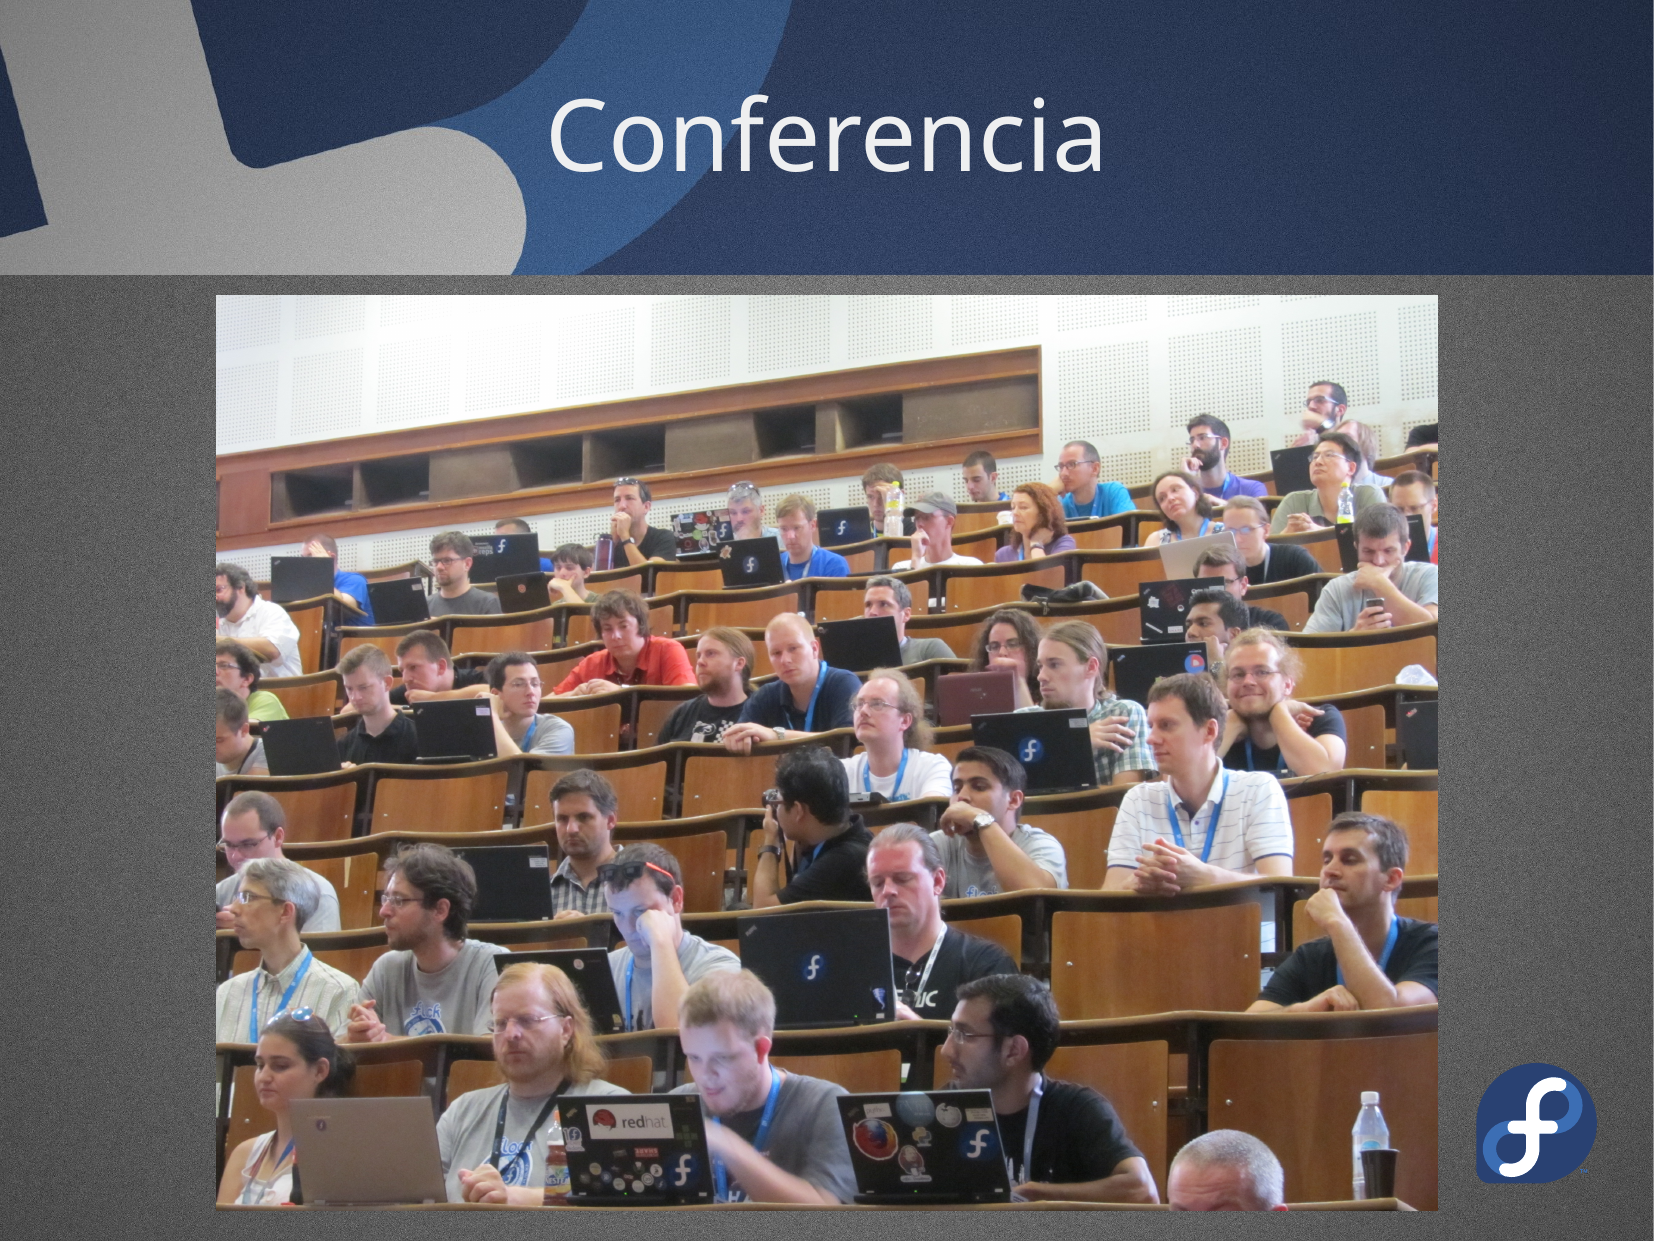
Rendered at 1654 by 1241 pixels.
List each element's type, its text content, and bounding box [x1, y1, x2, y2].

title Conferencia [88, 29, 1565, 237]
picture [0, 0, 1654, 1241]
